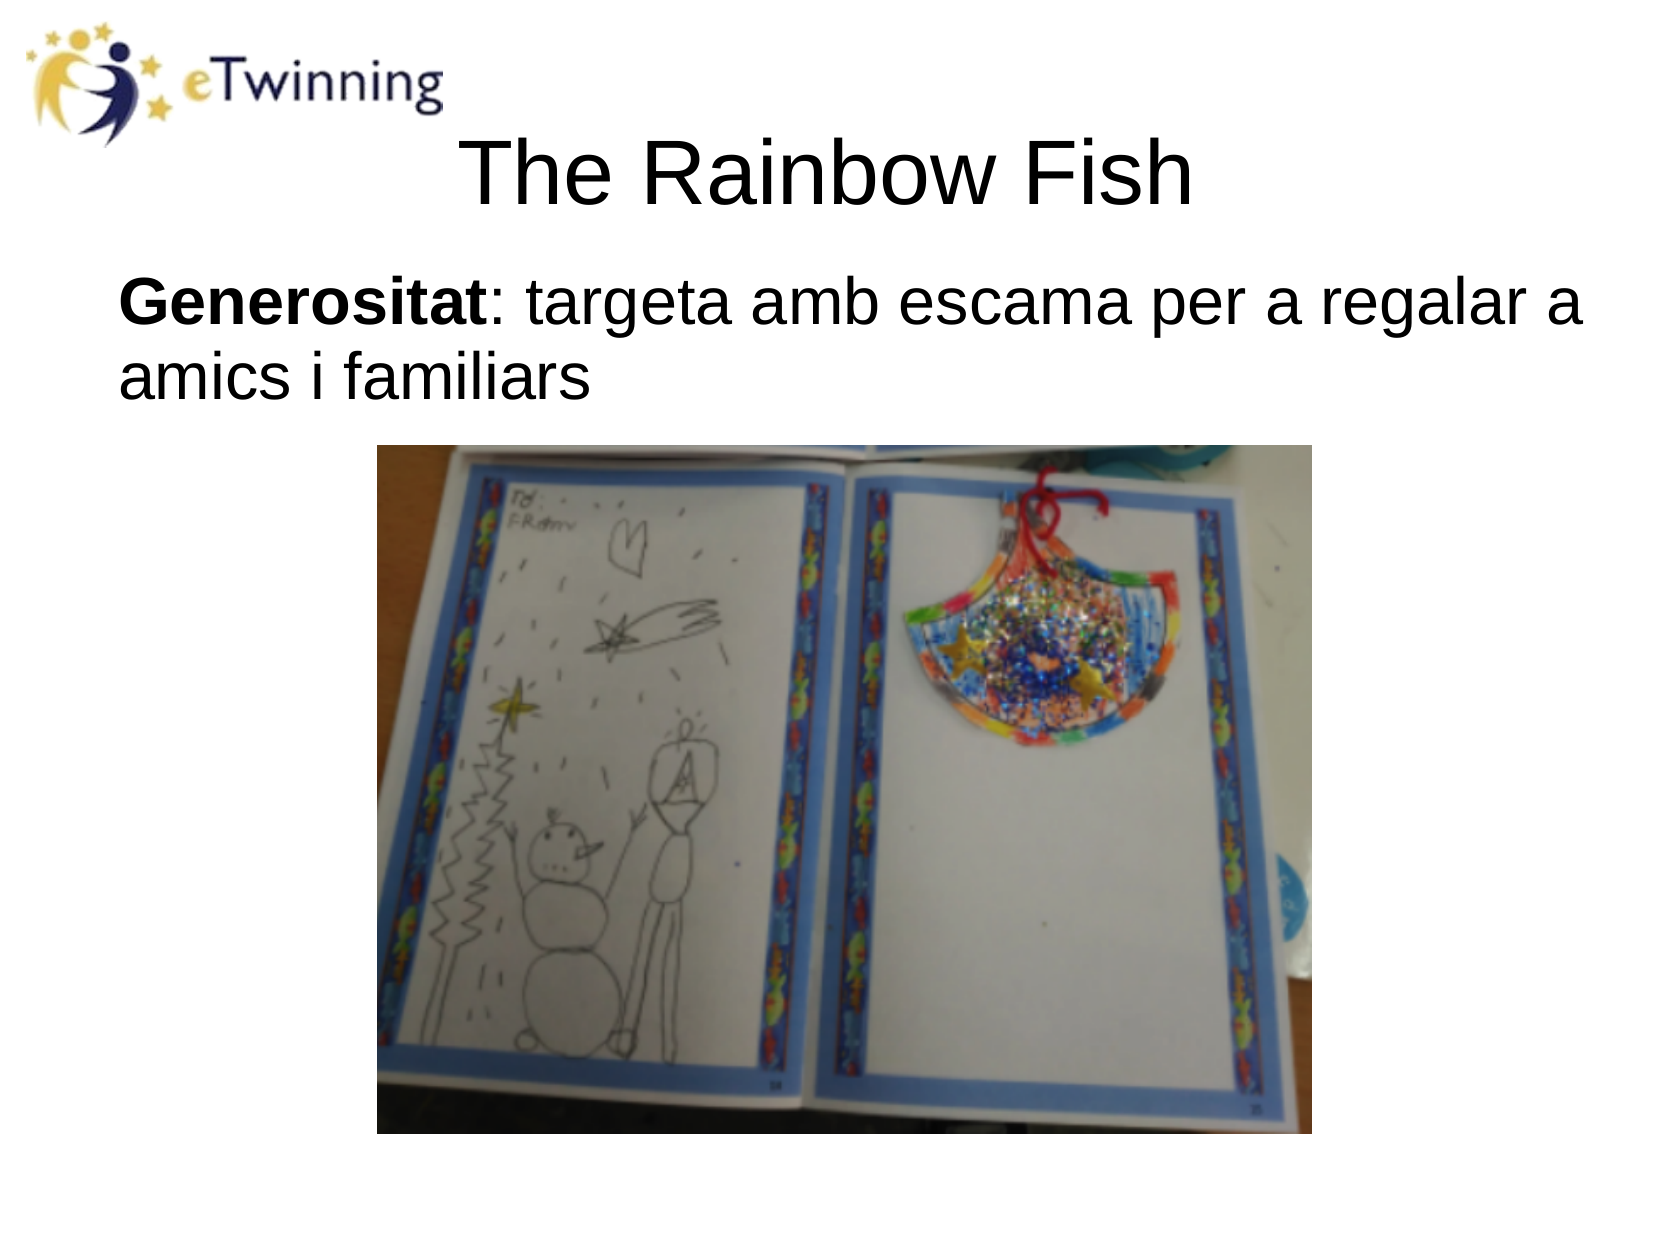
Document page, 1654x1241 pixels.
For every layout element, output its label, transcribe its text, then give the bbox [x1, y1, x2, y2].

picture [26, 20, 443, 148]
picture [377, 445, 1312, 1134]
title The Rainbow Fish [82, 88, 1571, 257]
subtitle Generositat: targeta amb escama per a regalar a amics i familiars [118, 264, 1607, 414]
